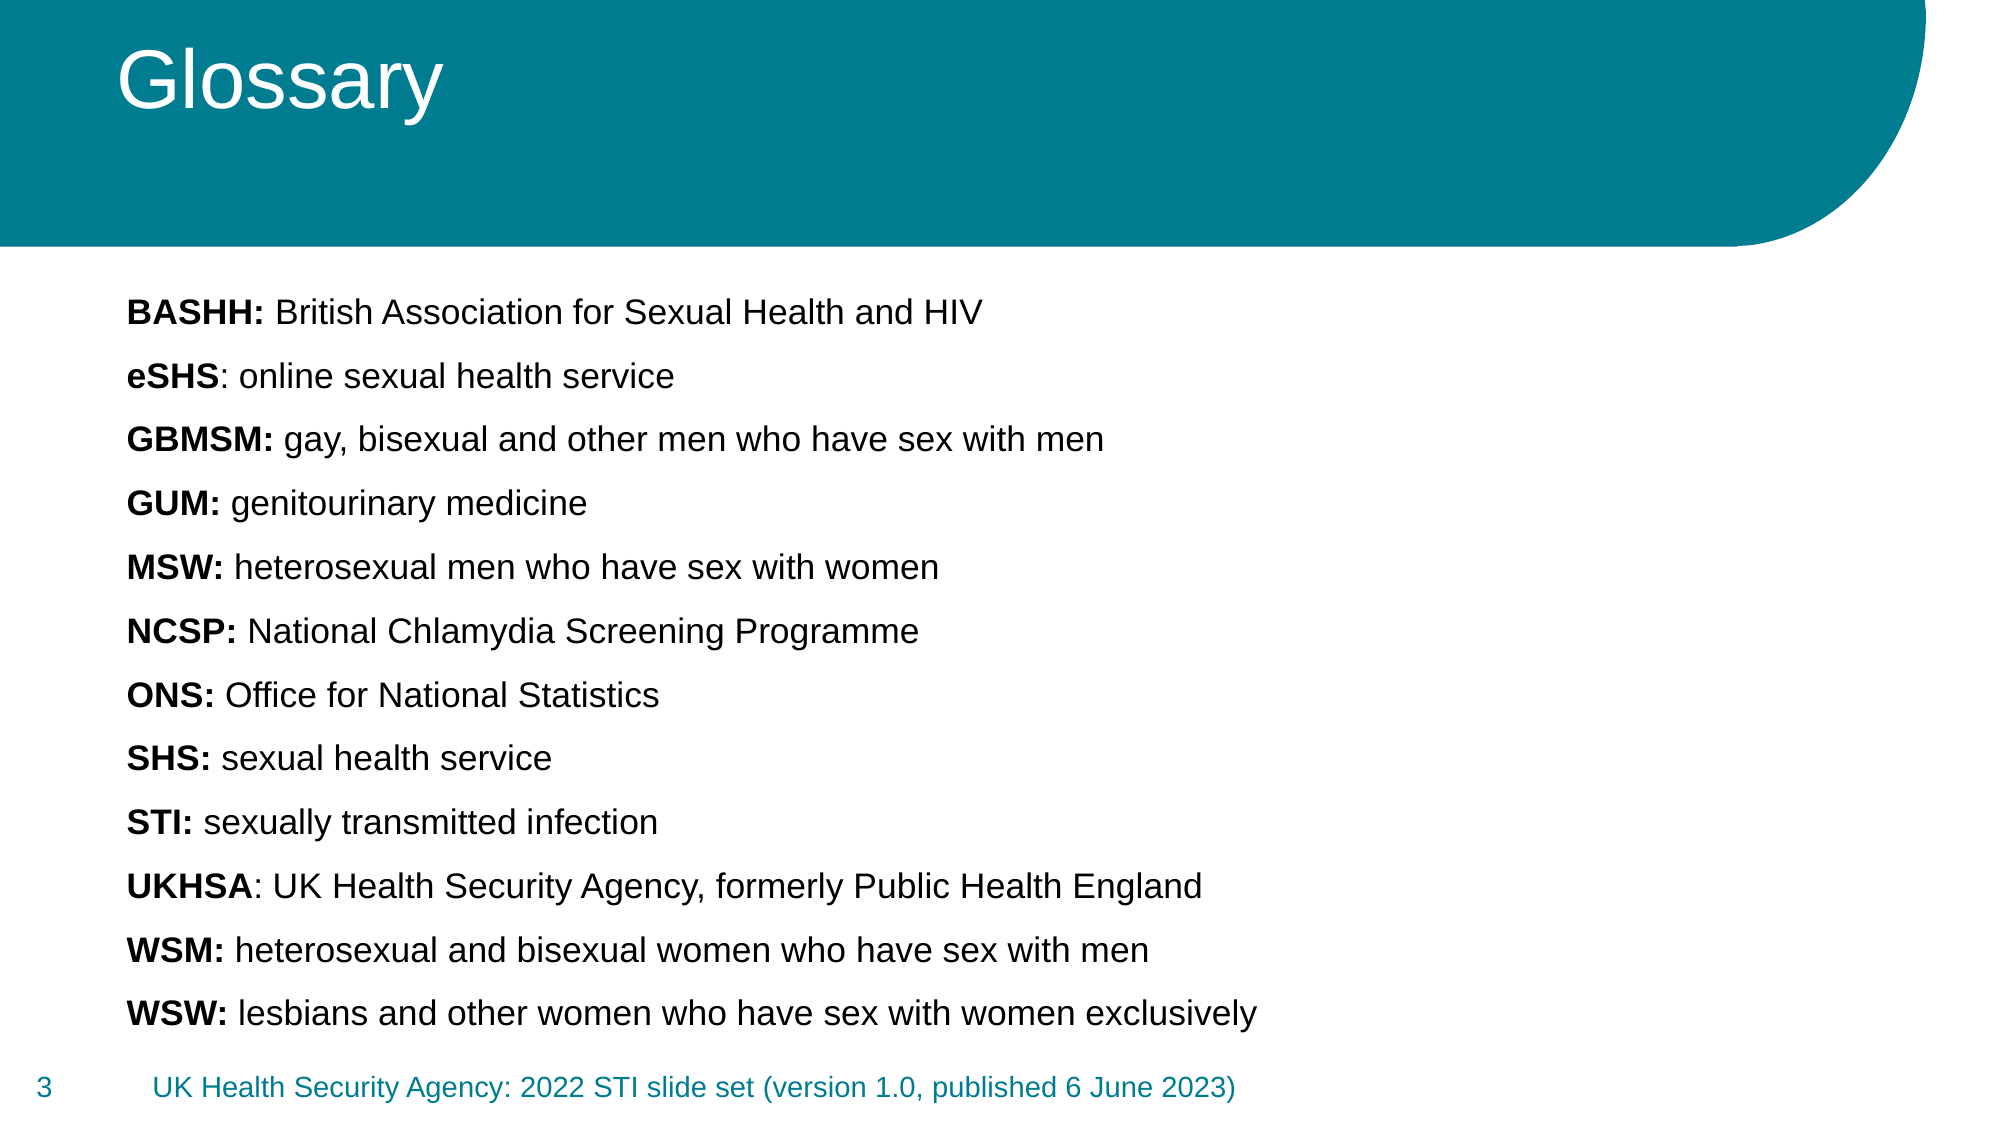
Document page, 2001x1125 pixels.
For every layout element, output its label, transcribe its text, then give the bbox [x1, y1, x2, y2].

text_box UK Health Security Agency: 2022 STI slide set (version 1.0, published 6 June 2023) [137, 1056, 1780, 1116]
text_box BASHH: British Association for Sexual Health and HIV eSHS: online sexual health service GBMSM: gay, bisexual and other men who have sex with men GUM: genitourinary medicine MSW: heterosexual men who have sex with women NCSP: National Chlamydia Screening Programme ONS: Office for National Statistics SHS: sexual health service STI: sexually transmitted infection UKHSA: UK Health Security Agency, formerly Public Health England WSM: heterosexual and bisexual women who have sex with men WSW: lesbians and other women who have sex with women exclusively [111, 260, 1517, 1040]
title Glossary [101, 29, 1747, 189]
text_box [21, 1056, 120, 1117]
